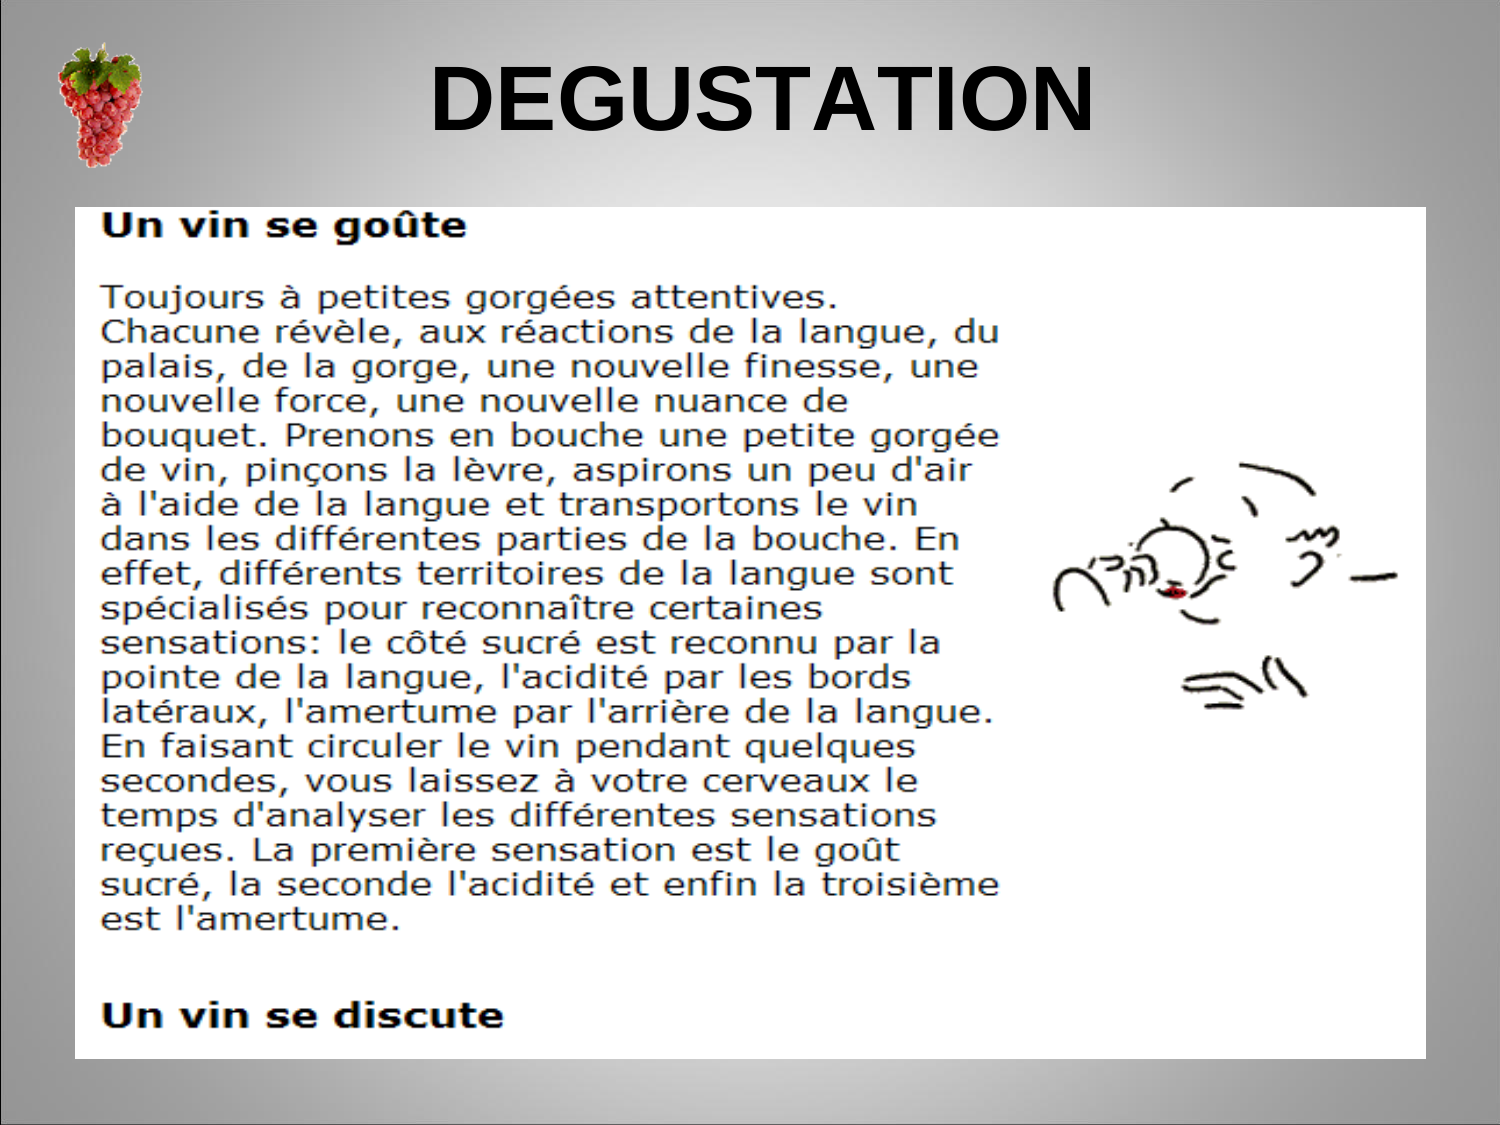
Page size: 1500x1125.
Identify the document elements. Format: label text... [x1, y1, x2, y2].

title DEGUSTATION [88, 0, 1439, 188]
text_box [75, 208, 1426, 1059]
picture [0, 0, 1500, 1125]
